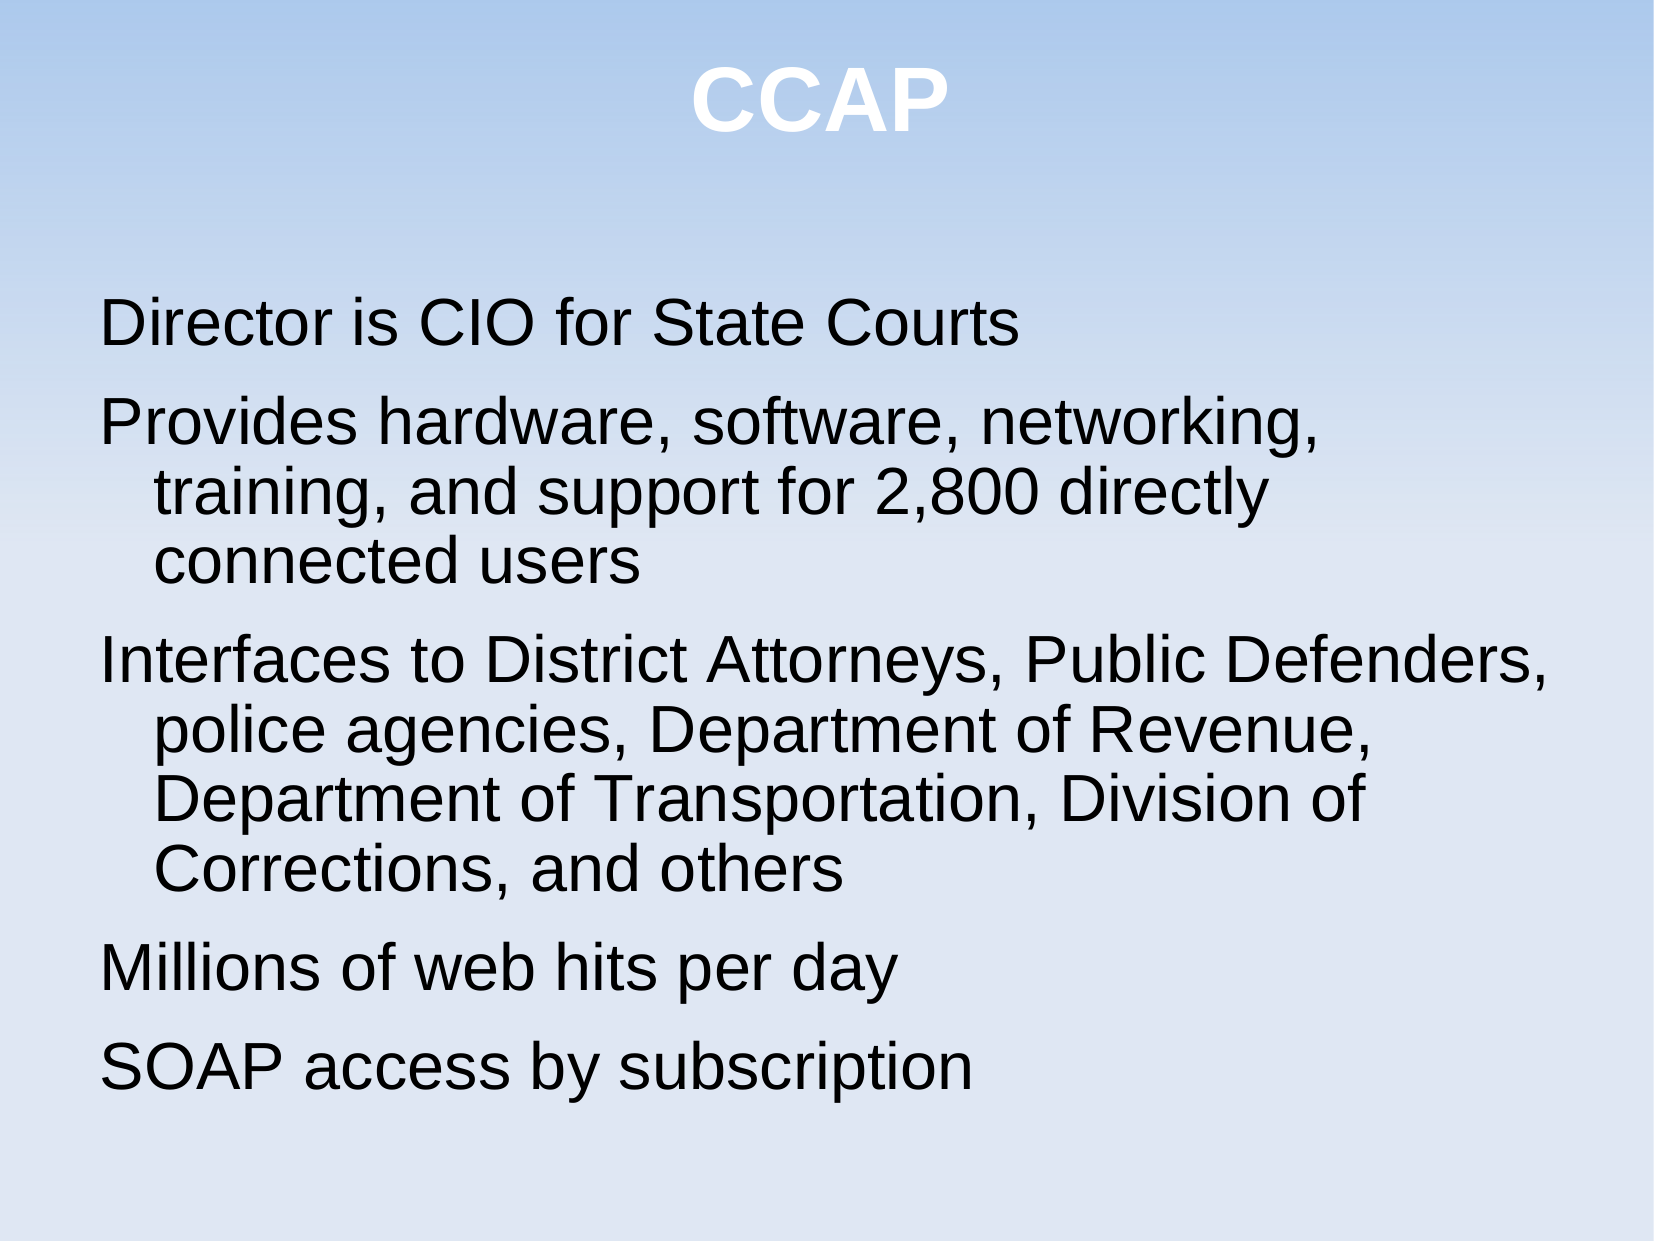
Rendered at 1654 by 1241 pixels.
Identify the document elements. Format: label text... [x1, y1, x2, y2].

title CCAP [76, 7, 1565, 200]
picture [0, 0, 1654, 1241]
list Director is CIO for State Courts Provides hardware, software, networking, training, and support for 2,800 directly connected users Interfaces to District Attorneys, Public Defenders, police agencies, Department of Revenue, Department of Transportation, Division of Corrections, and others Millions of web hits per day SOAP access by subscription [82, 290, 1571, 1157]
